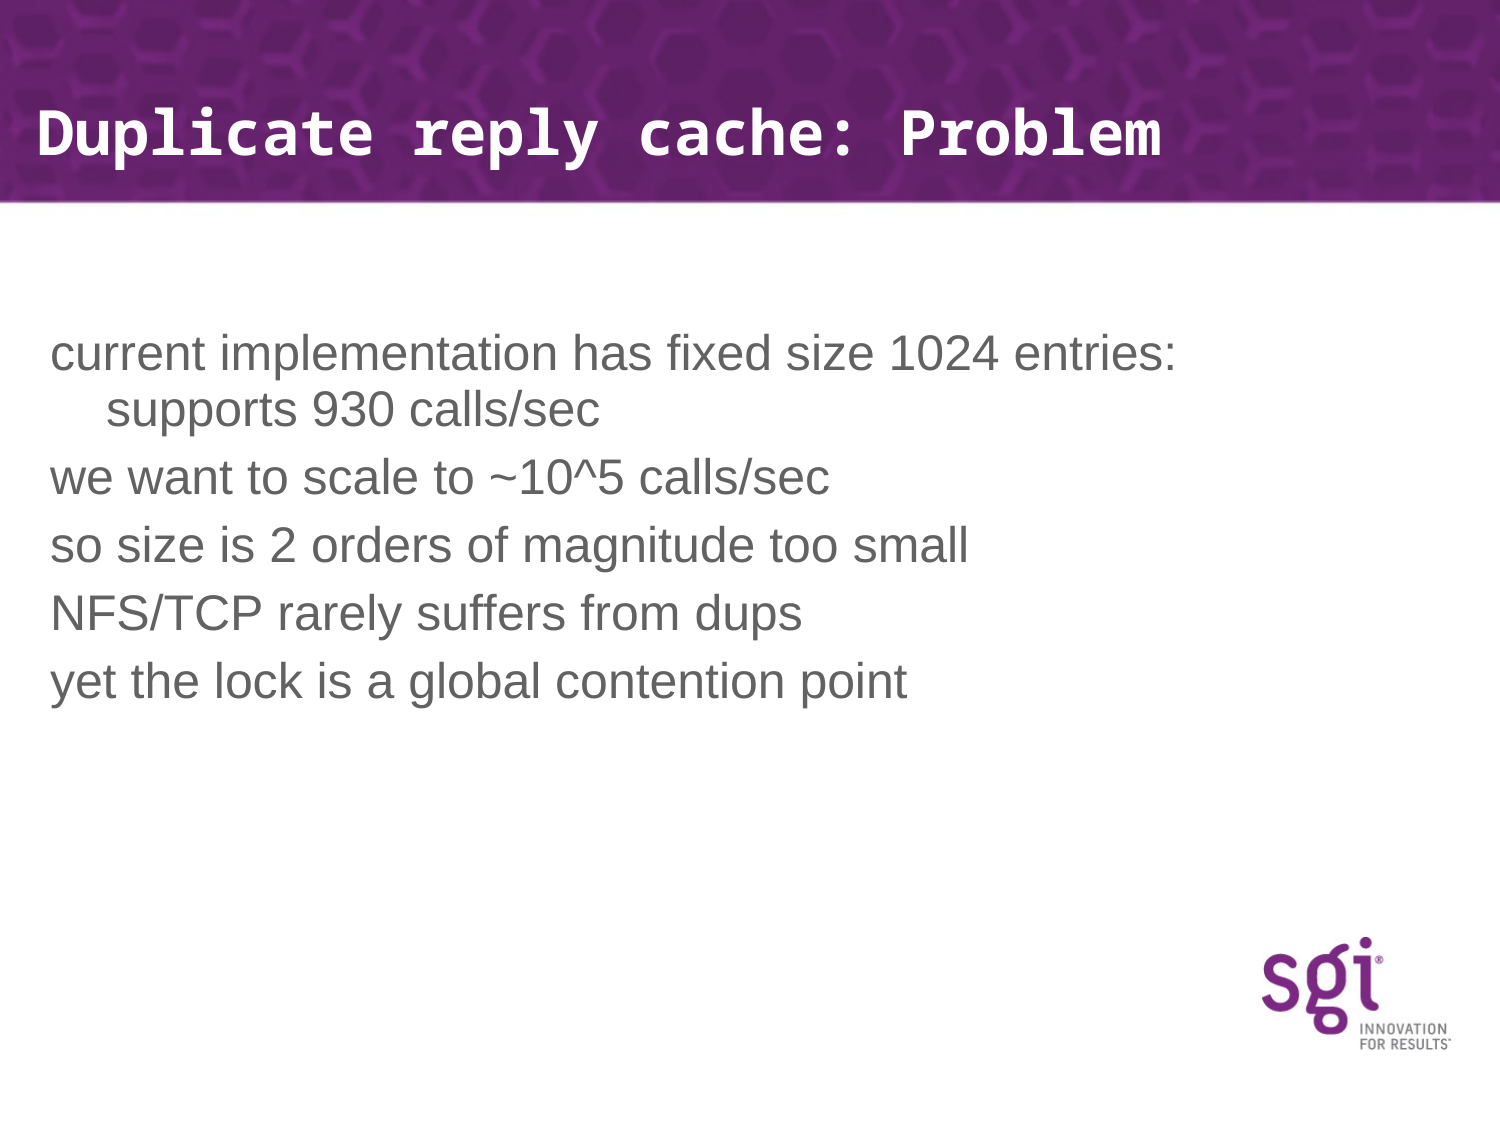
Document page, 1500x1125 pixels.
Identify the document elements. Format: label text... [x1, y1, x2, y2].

picture [0, 0, 1500, 1050]
title Duplicate reply cache: Problem [37, 37, 1313, 226]
list current implementation has fixed size 1024 entries: supports 930 calls/sec we want to scale to ~10^5 calls/sec so size is 2 orders of magnitude too small NFS/TCP rarely suffers from dups yet the lock is a global contention point [50, 324, 1326, 863]
